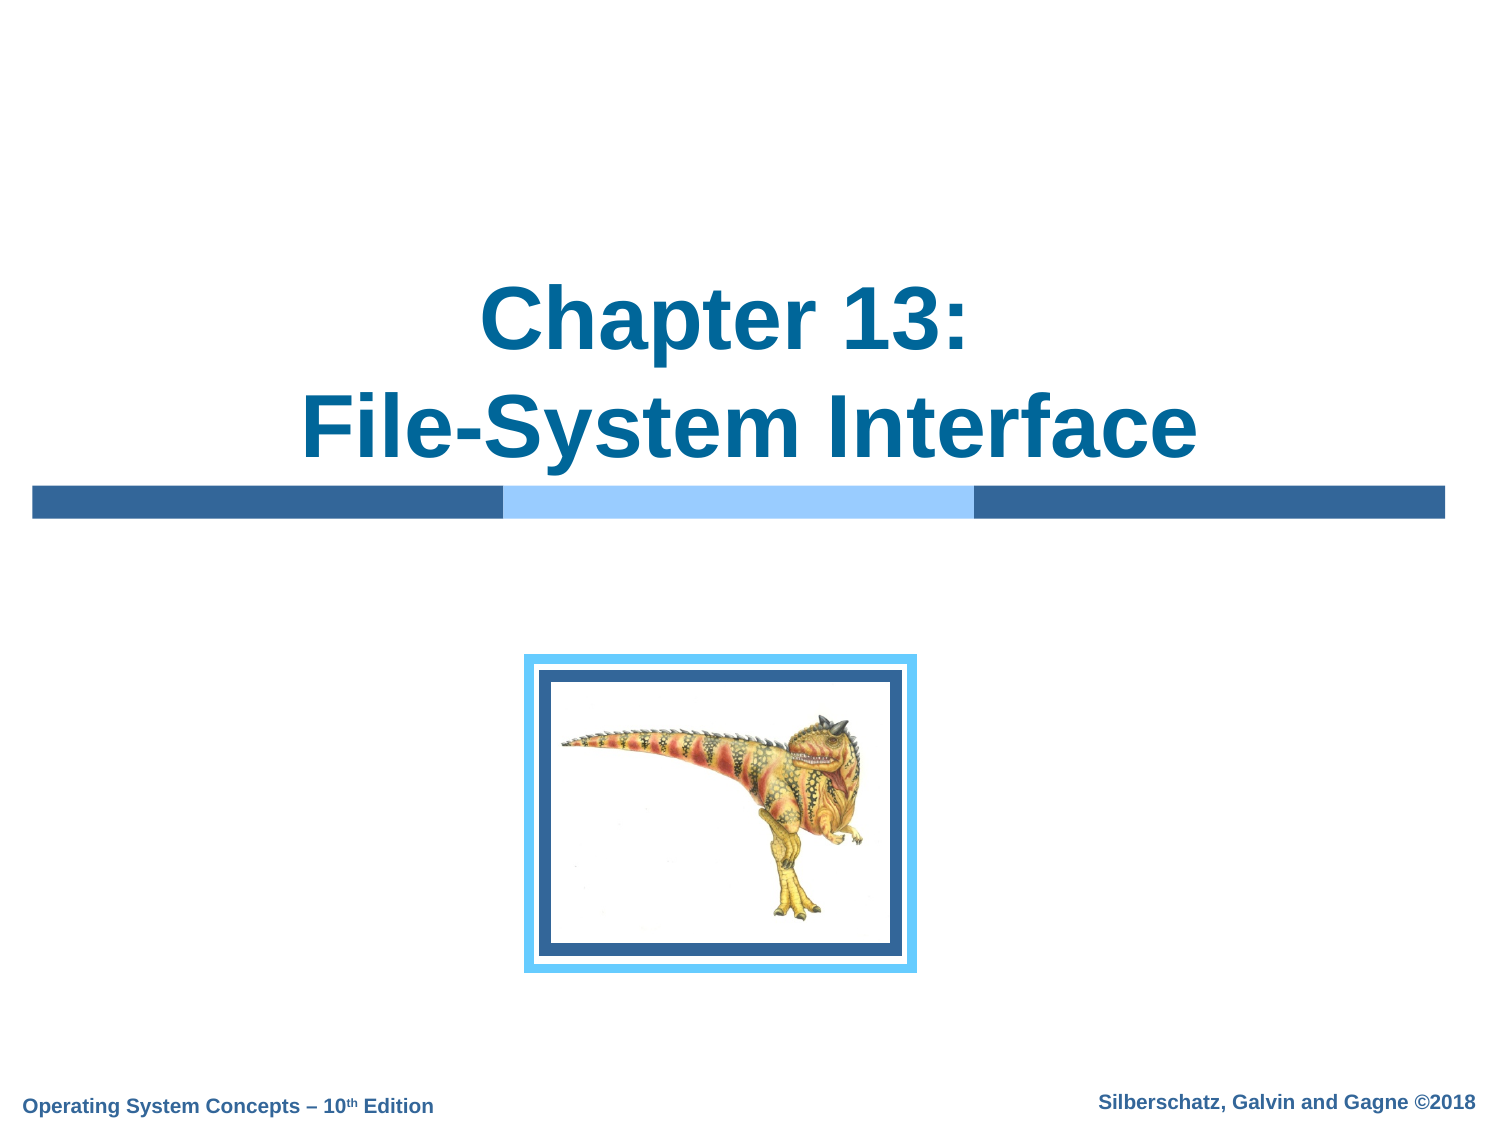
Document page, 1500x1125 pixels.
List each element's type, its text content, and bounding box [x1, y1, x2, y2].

title Chapter 13: File-System Interface [112, 133, 1388, 483]
picture [551, 682, 890, 943]
